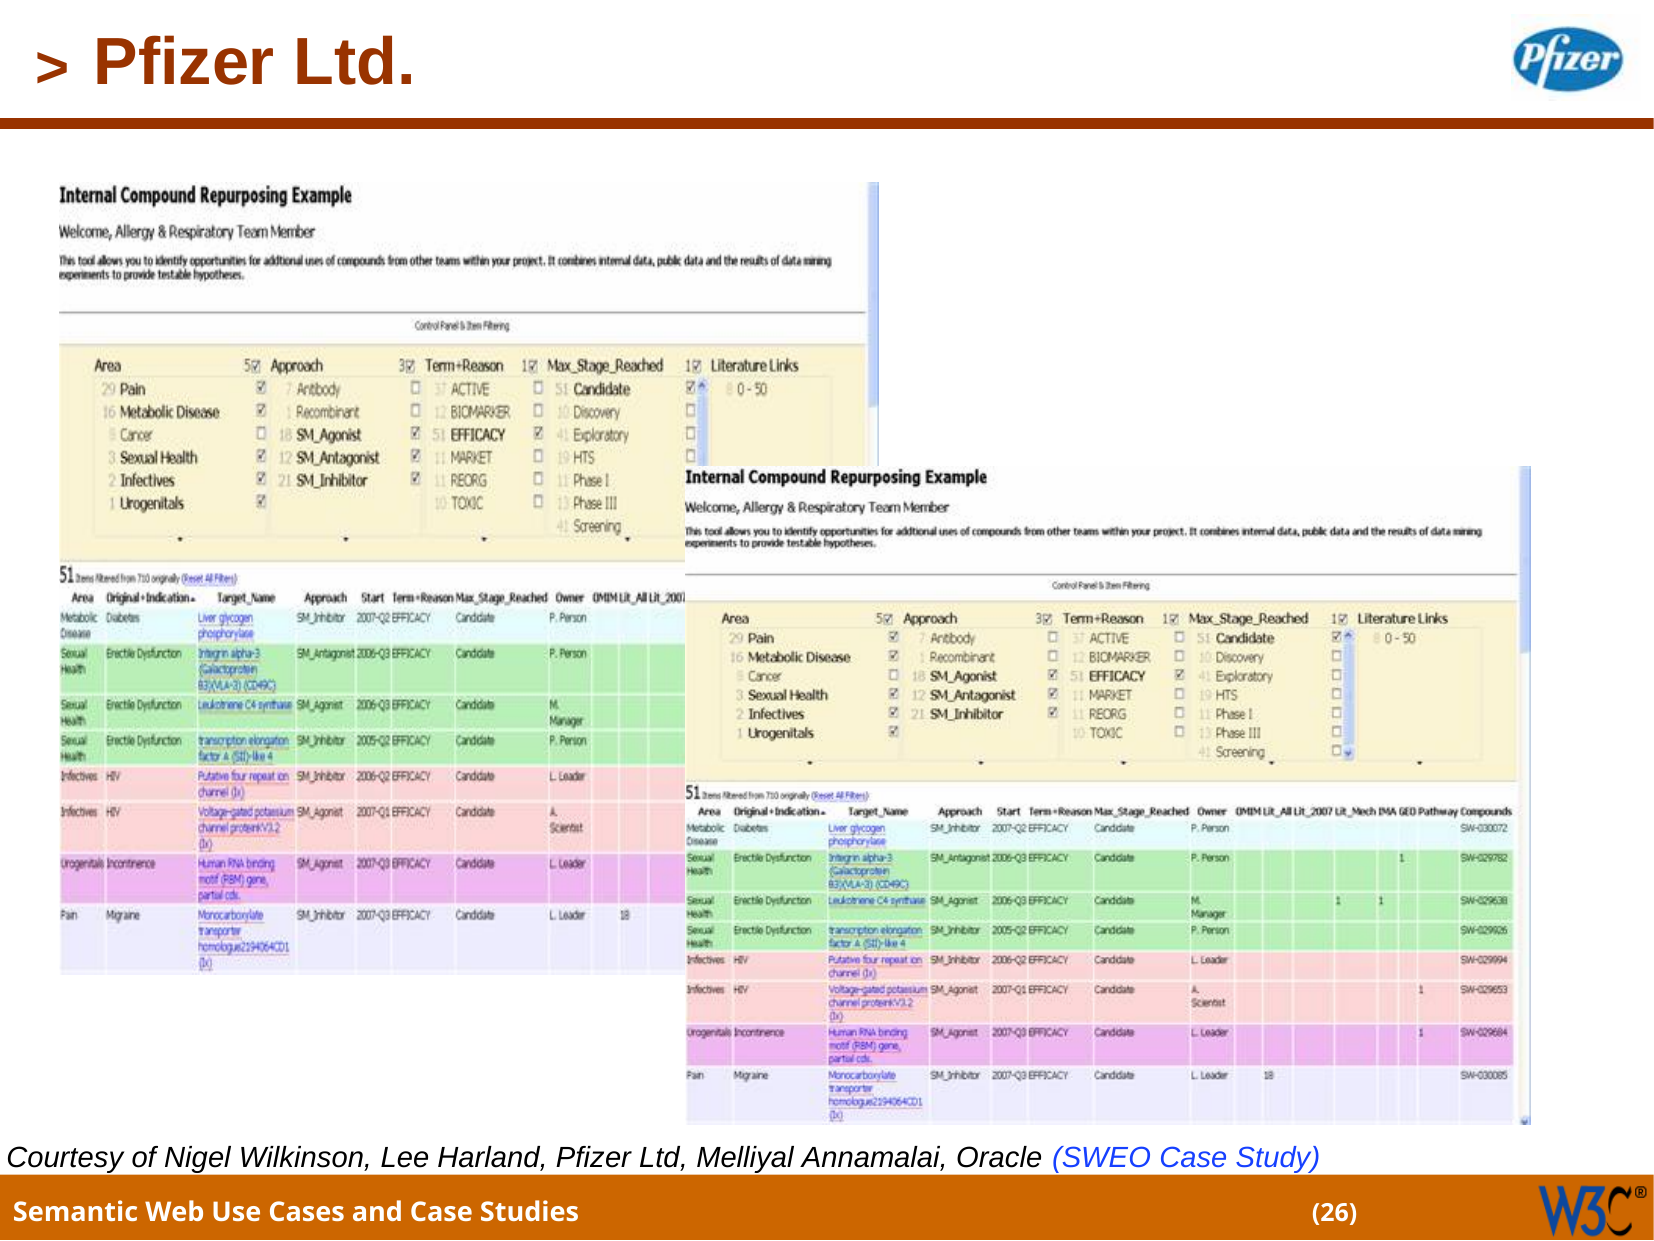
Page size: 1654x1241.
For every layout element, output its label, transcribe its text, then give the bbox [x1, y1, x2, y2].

text_box Courtesy of Nigel Wilkinson, Lee Harland, Pfizer Ltd, Melliyal Annamalai, Oracle (SWEO Case Study) [6, 1139, 1321, 1173]
title Pfizer Ltd. [93, 0, 1493, 124]
picture [1535, 1183, 1651, 1240]
picture [59, 182, 1531, 1125]
picture [1511, 14, 1641, 101]
